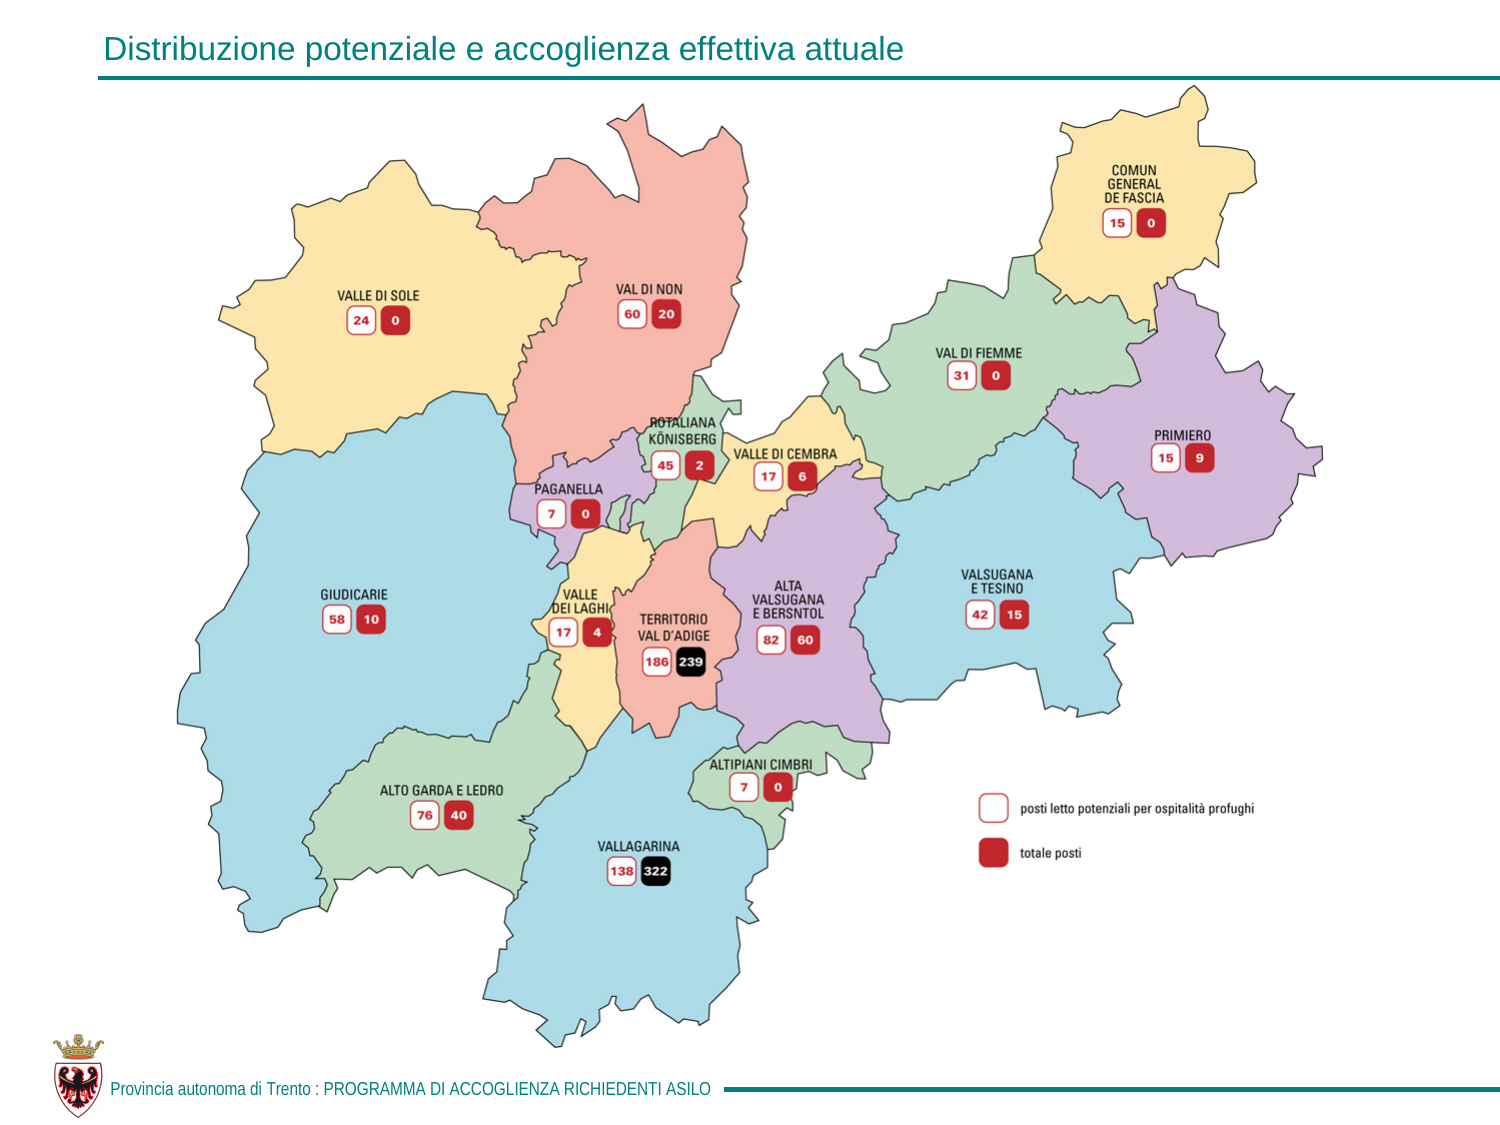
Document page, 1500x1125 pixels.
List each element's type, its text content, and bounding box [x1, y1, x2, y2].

picture [0, 30, 1500, 1118]
text_box Provincia autonoma di Trento : PROGRAMMA DI ACCOGLIENZA RICHIEDENTI ASILO [104, 1068, 833, 1107]
text_box Distribuzione potenziale e accoglienza effettiva attuale [88, 18, 1128, 75]
